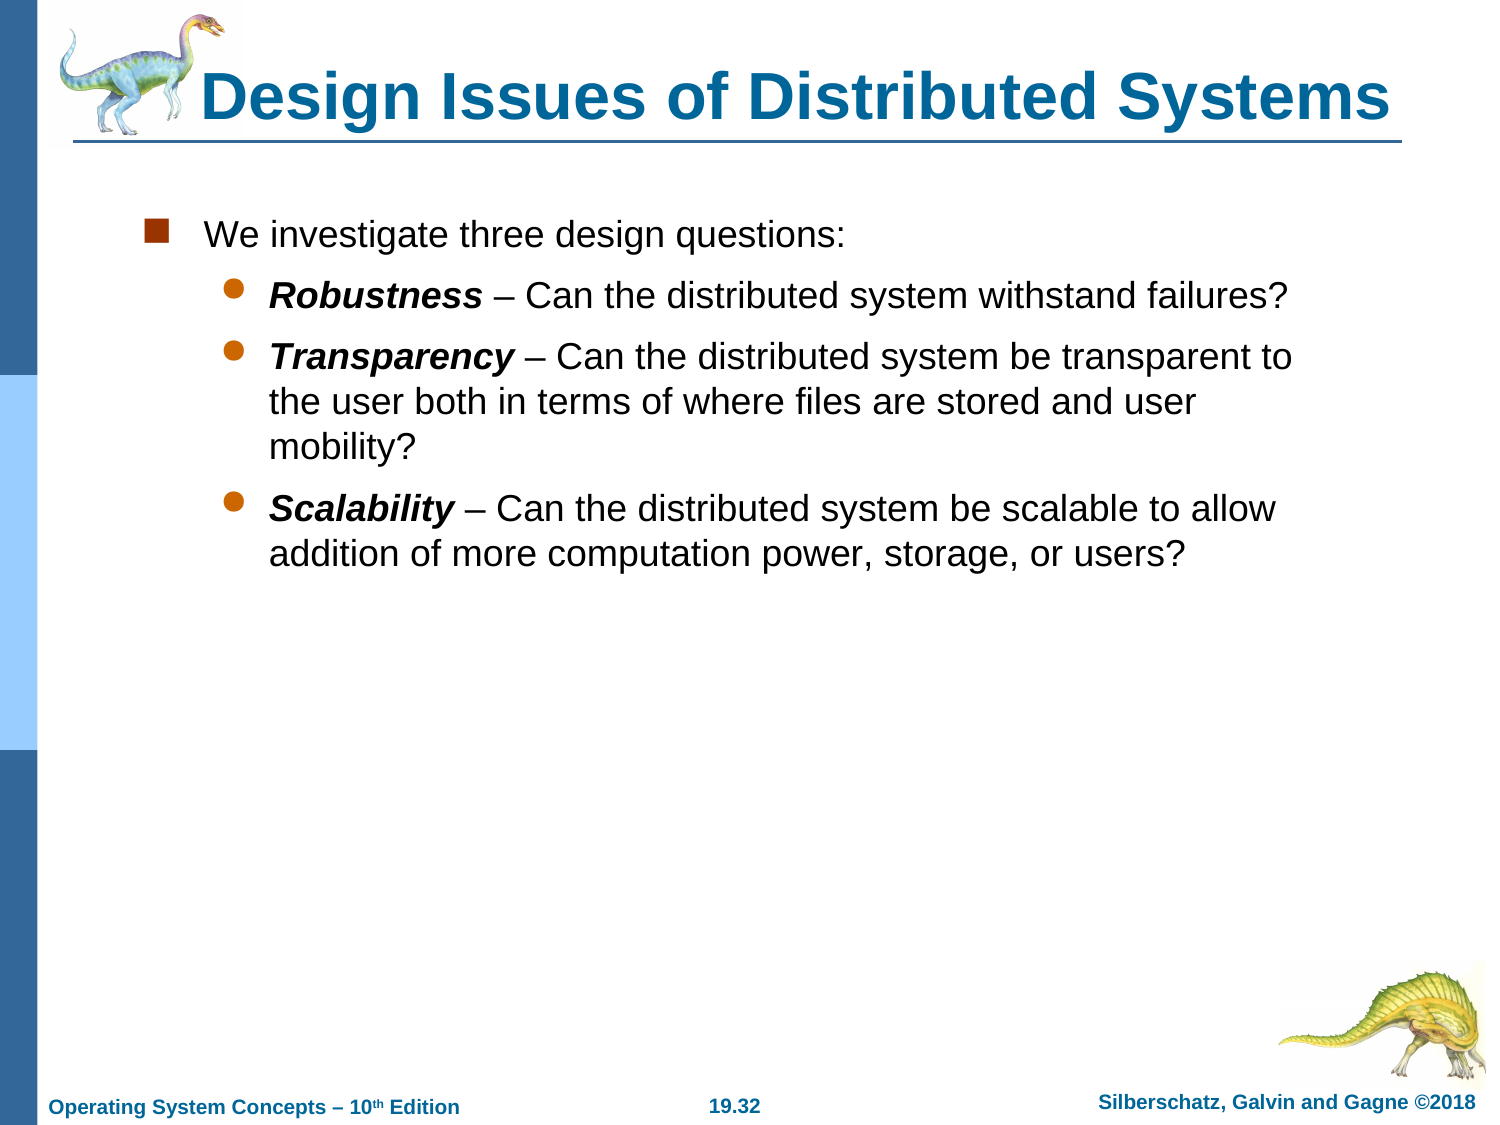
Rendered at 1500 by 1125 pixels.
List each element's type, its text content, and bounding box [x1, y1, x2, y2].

picture [1415, 1094, 1423, 1099]
list We investigate three design questions: Robustness – Can the distributed system withstand failures? Transparency – Can the distributed system be transparent to the user both in terms of where files are stored and user mobility? Scalability – Can the distributed system be scalable to allow addition of more computation power, storage, or users? [132, 202, 1357, 946]
picture [46, 0, 243, 149]
picture [1275, 959, 1486, 1090]
title Design Issues of Distributed Systems [75, 45, 1426, 141]
